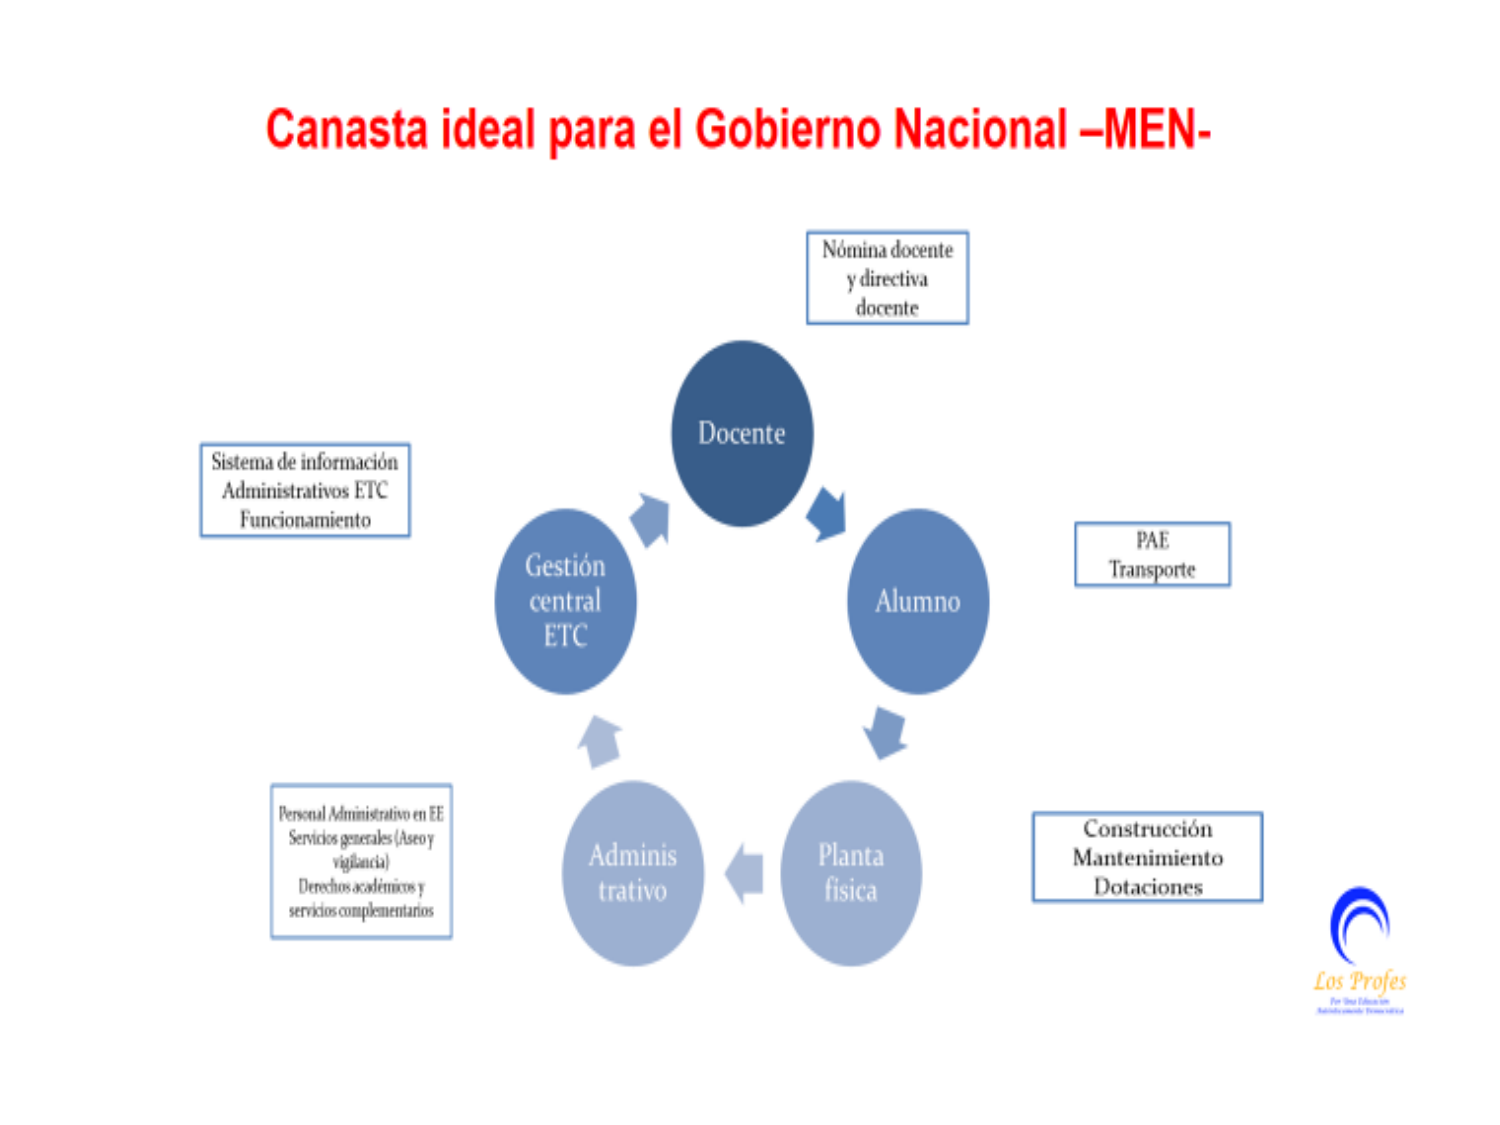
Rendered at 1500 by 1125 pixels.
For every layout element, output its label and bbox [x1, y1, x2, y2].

picture [152, 93, 1414, 1024]
